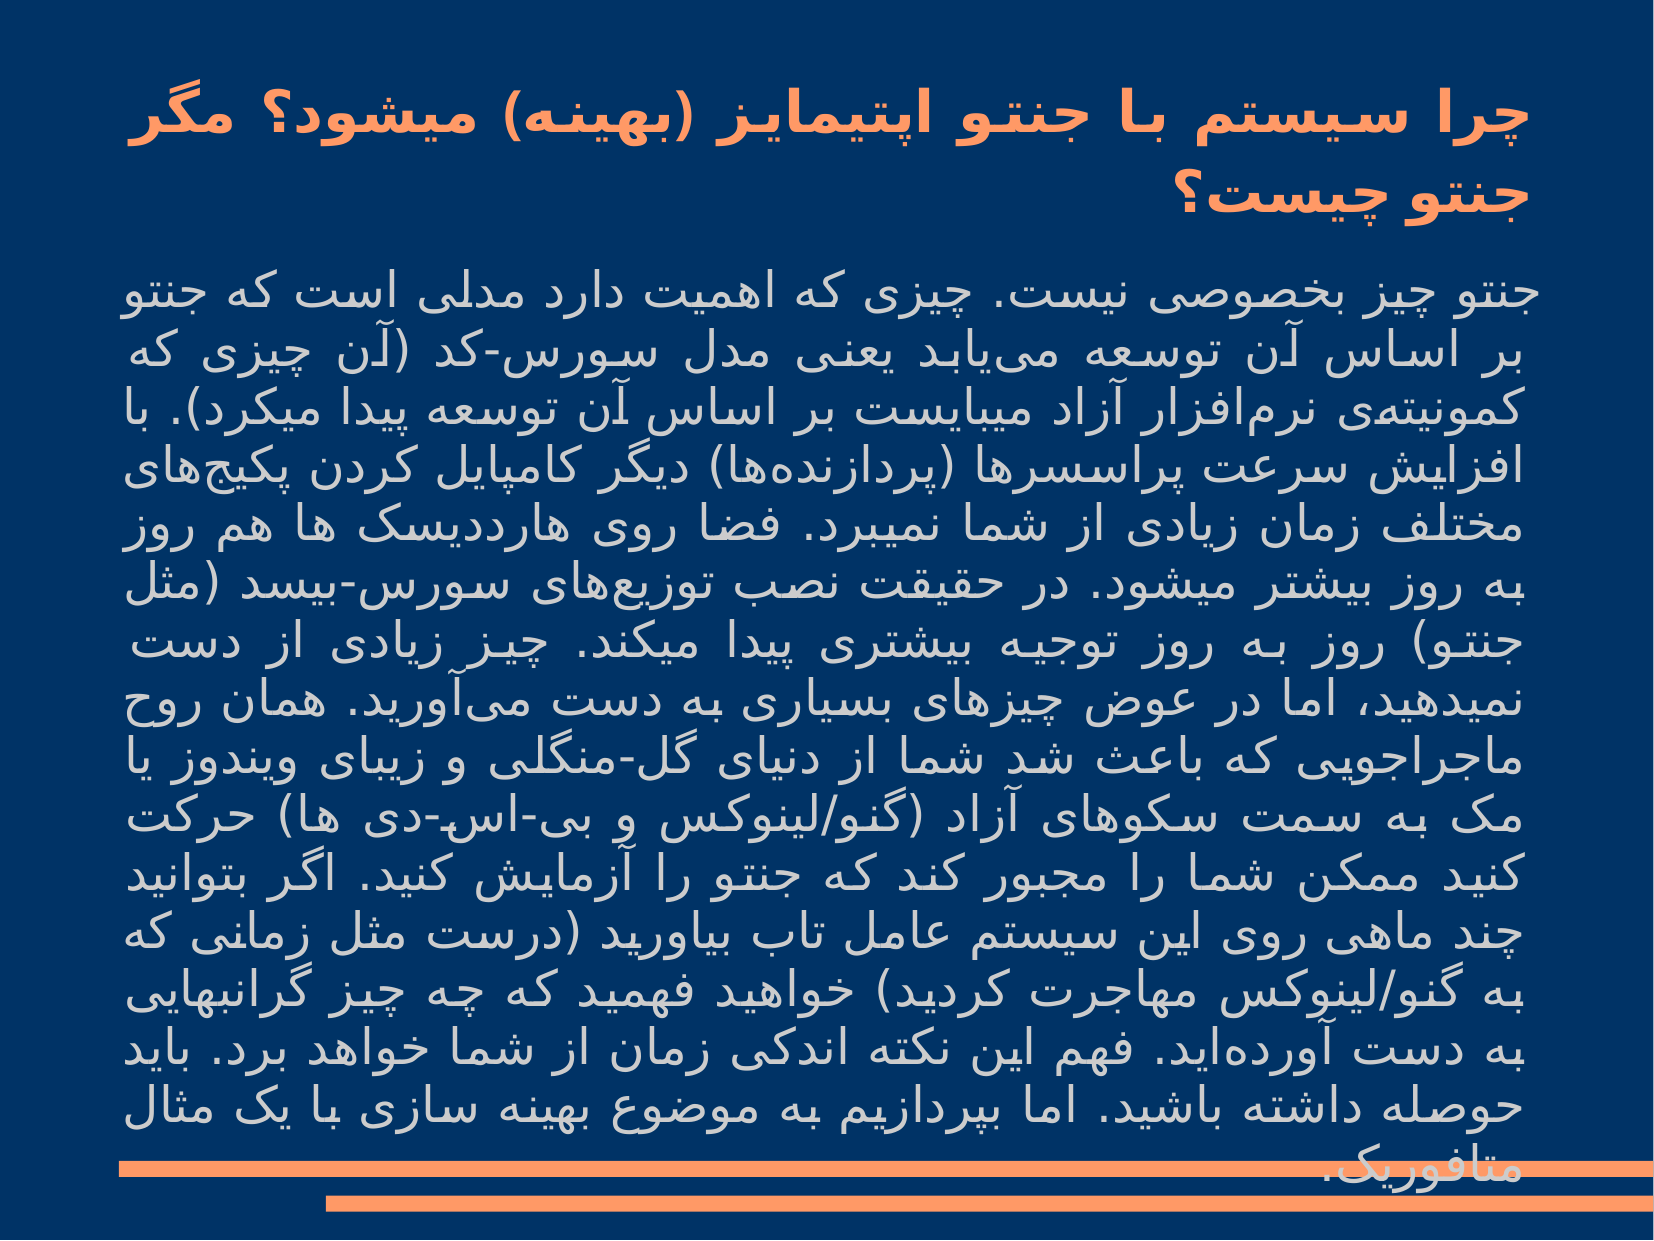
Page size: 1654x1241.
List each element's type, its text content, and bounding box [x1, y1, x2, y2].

subtitle جنتو چیز بخصوصی نیست. چیزی که اهمیت دارد مدلی است که جنتو بر اساس آن توسعه می‌یابد یعنی مدل سورس-کد (آن چیزی که کمونیته‌ی نرم‌افزار آزاد میبایست بر اساس آن توسعه پیدا میکرد). با افزایش سرعت پراسسرها (پردازنده‌ها) دیگر کامپایل کردن پکیج‌های مختلف زمان زیادی از شما نمیبرد. فضا روی هارددیسک ها هم روز به روز بیشتر میشود. در حقیقت نصب توزیع‌های سورس-بیسد (مثل جنتو) روز به روز توجیه بیشتری پیدا میکند. چیز زیادی از دست نمیدهید، اما در عوض چیزهای بسیاری به دست می‌آورید. همان روح ماجراجویی که باعث شد شما از دنیای گل-منگلی و زیبای ویندوز یا مک به سمت سکوهای آزاد (گنو/لینوکس و بی-اس-دی ها) حرکت کنید ممکن شما را مجبور کند که جنتو را آزمایش کنید. اگر بتوانید چند ماهی روی این سیستم عامل تاب بیاورید (درست مثل زمانی که به گنو/لینوکس مهاجرت کردید) خواهید فهمید که چه چیز گرانبهایی به دست آورده‌اید. فهم این نکته اندکی زمان از شما خواهد برد. باید حوصله داشته باشید. اما بپردازیم به موضوع بهینه سازی با یک مثال متافوریک. [121, 287, 1561, 1167]
title چرا سیستم با جنتو اپتیمایز (بهینه) میشود؟ مگر جنتو چیست؟ [121, 46, 1534, 254]
